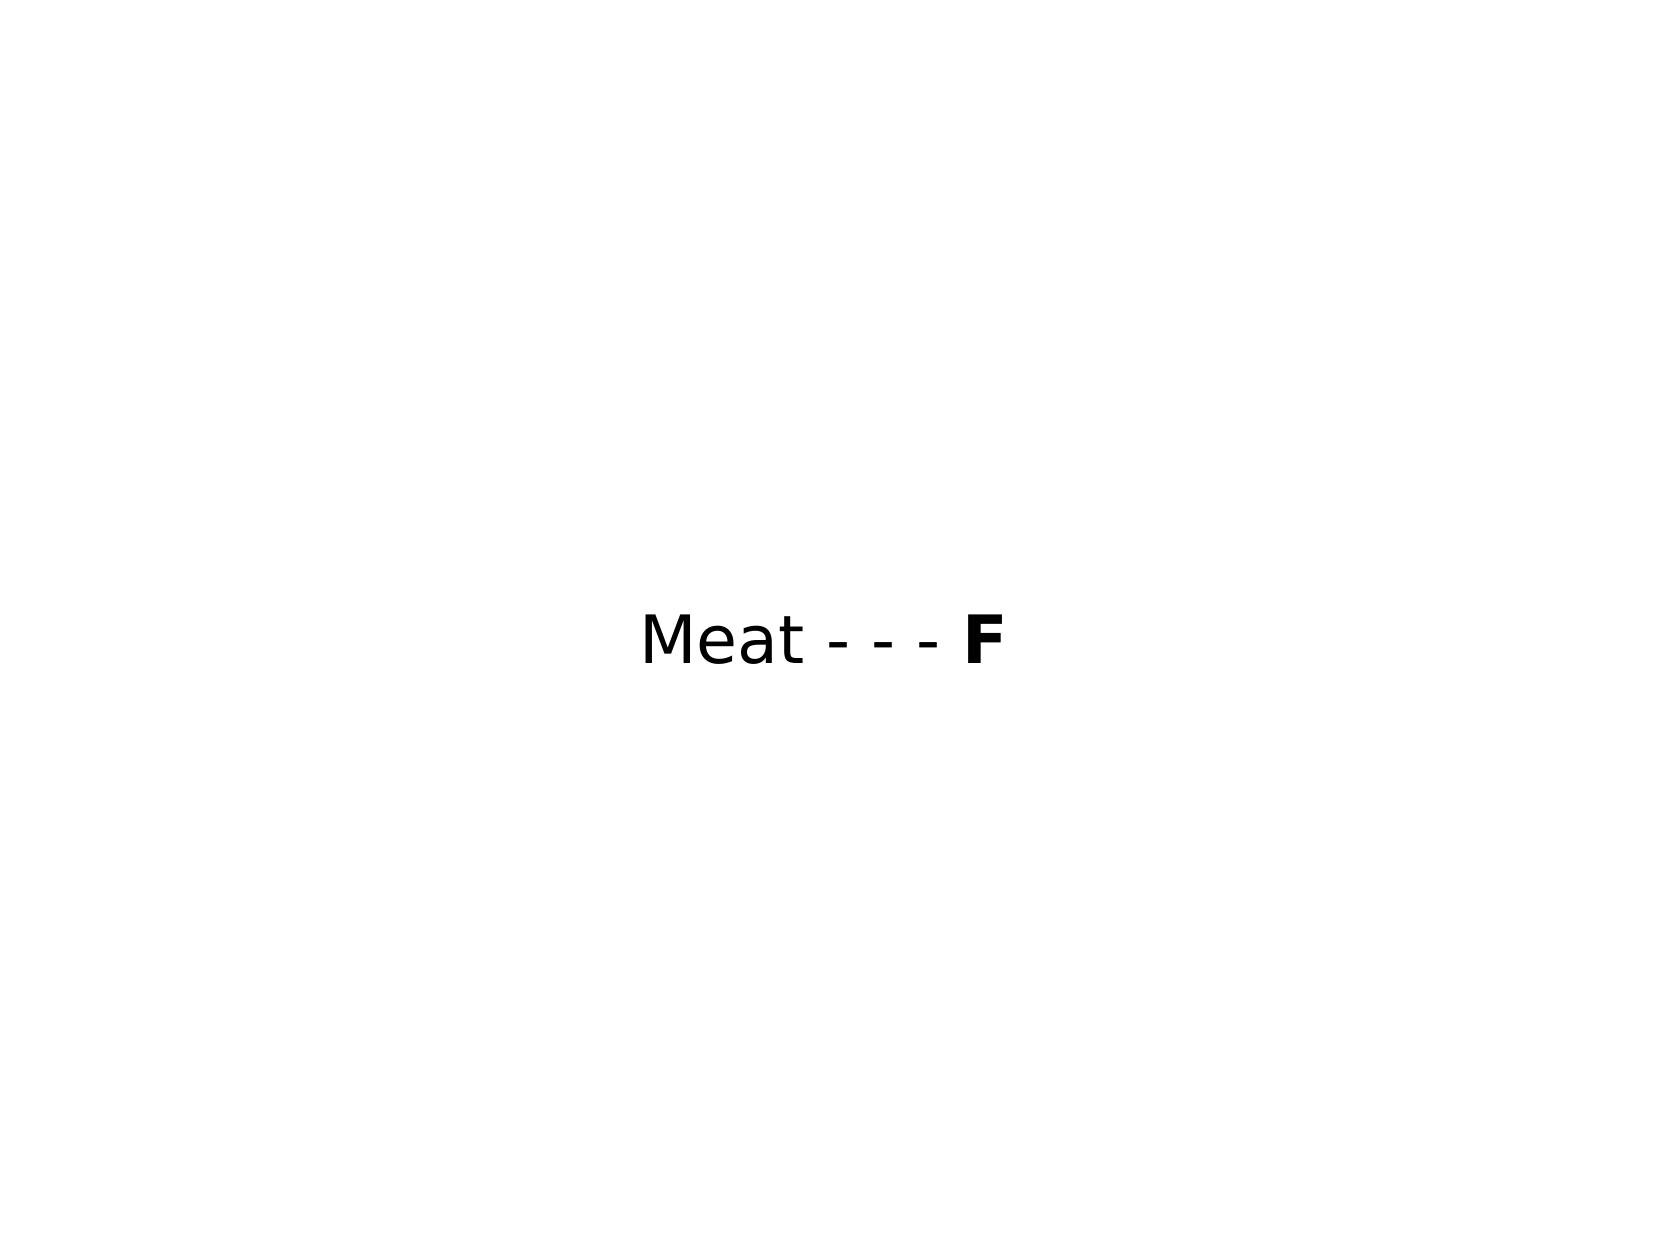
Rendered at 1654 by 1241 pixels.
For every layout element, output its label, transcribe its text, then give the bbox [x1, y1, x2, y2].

subtitle Meat - - - F [82, 290, 1565, 1010]
